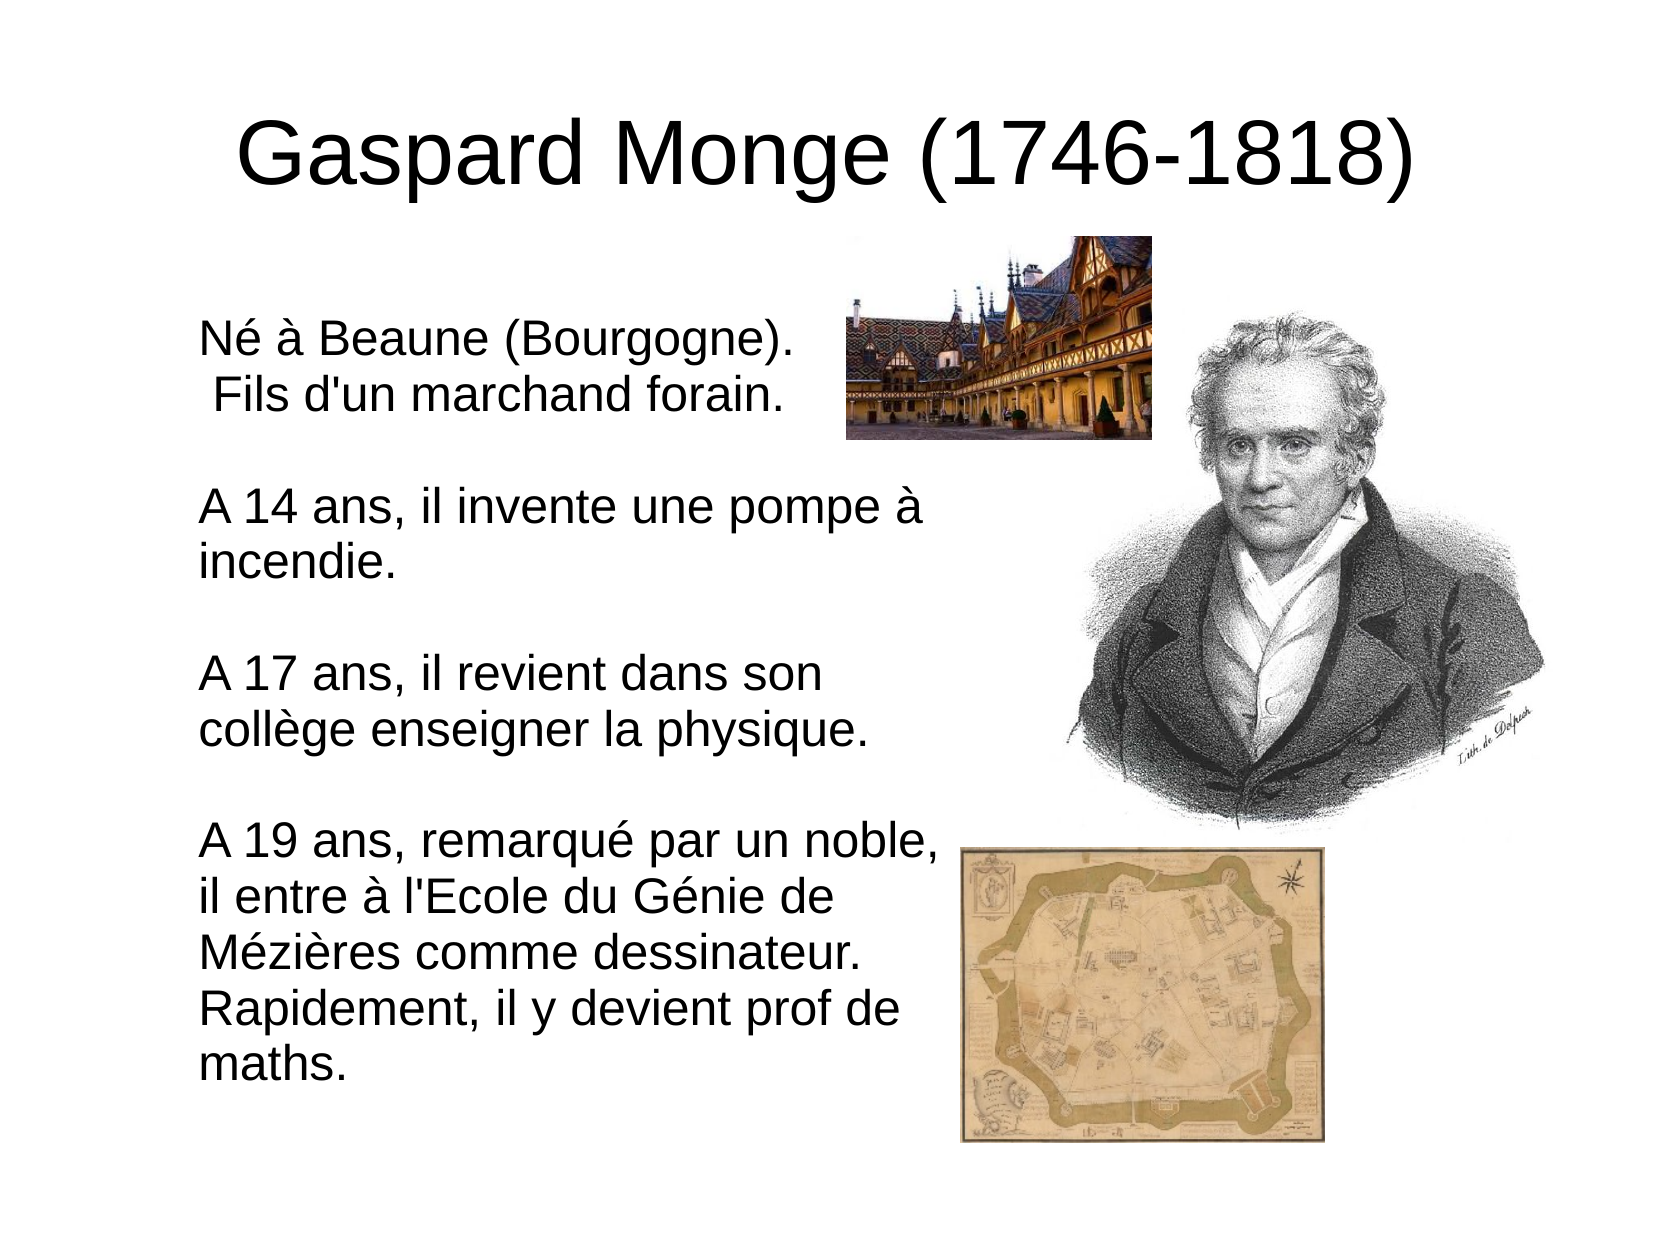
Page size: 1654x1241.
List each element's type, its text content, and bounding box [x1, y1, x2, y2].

subtitle [76, 295, 945, 1114]
title Gaspard Monge (1746-1818) [82, 49, 1571, 257]
picture [846, 236, 1565, 1143]
text_box Né à Beaune (Bourgogne). Fils d'un marchand forain. A 14 ans, il invente une pompe à incendie. A 17 ans, il revient dans son collège enseigner la physique. A 19 ans, remarqué par un noble, il entre à l'Ecole du Génie de Mézières comme dessinateur. Rapidement, il y devient prof de maths. [198, 310, 975, 1092]
